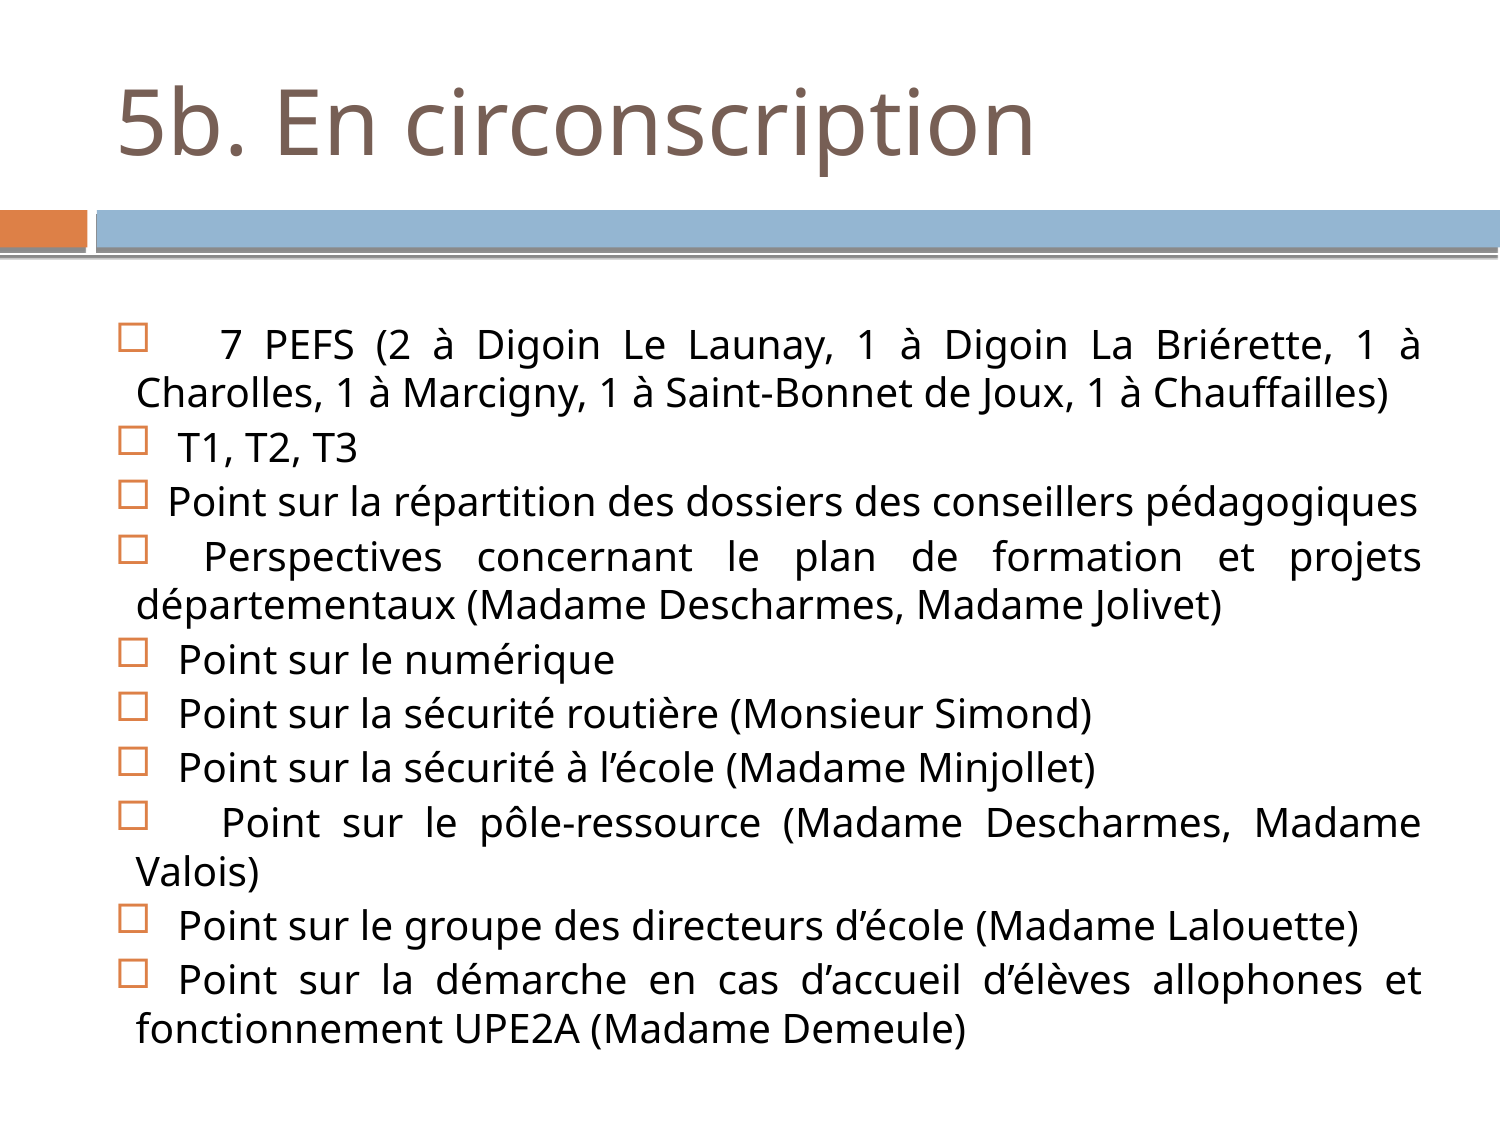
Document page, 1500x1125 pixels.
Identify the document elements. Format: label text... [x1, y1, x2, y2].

title 5b. En circonscription [100, 37, 1438, 200]
list 7 PEFS (2 à Digoin Le Launay, 1 à Digoin La Briérette, 1 à Charolles, 1 à Marcigny, 1 à Saint-Bonnet de Joux, 1 à Chauffailles) T1, T2, T3 Point sur la répartition des dossiers des conseillers pédagogiques Perspectives concernant le plan de formation et projets départementaux (Madame Descharmes, Madame Jolivet) Point sur le numérique Point sur la sécurité routière (Monsieur Simond) Point sur la sécurité à l’école (Madame Minjollet) Point sur le pôle-ressource (Madame Descharmes, Madame Valois) Point sur le groupe des directeurs d’école (Madame Lalouette) Point sur la démarche en cas d’accueil d’élèves allophones et fonctionnement UPE2A (Madame Demeule) [100, 262, 1438, 1094]
